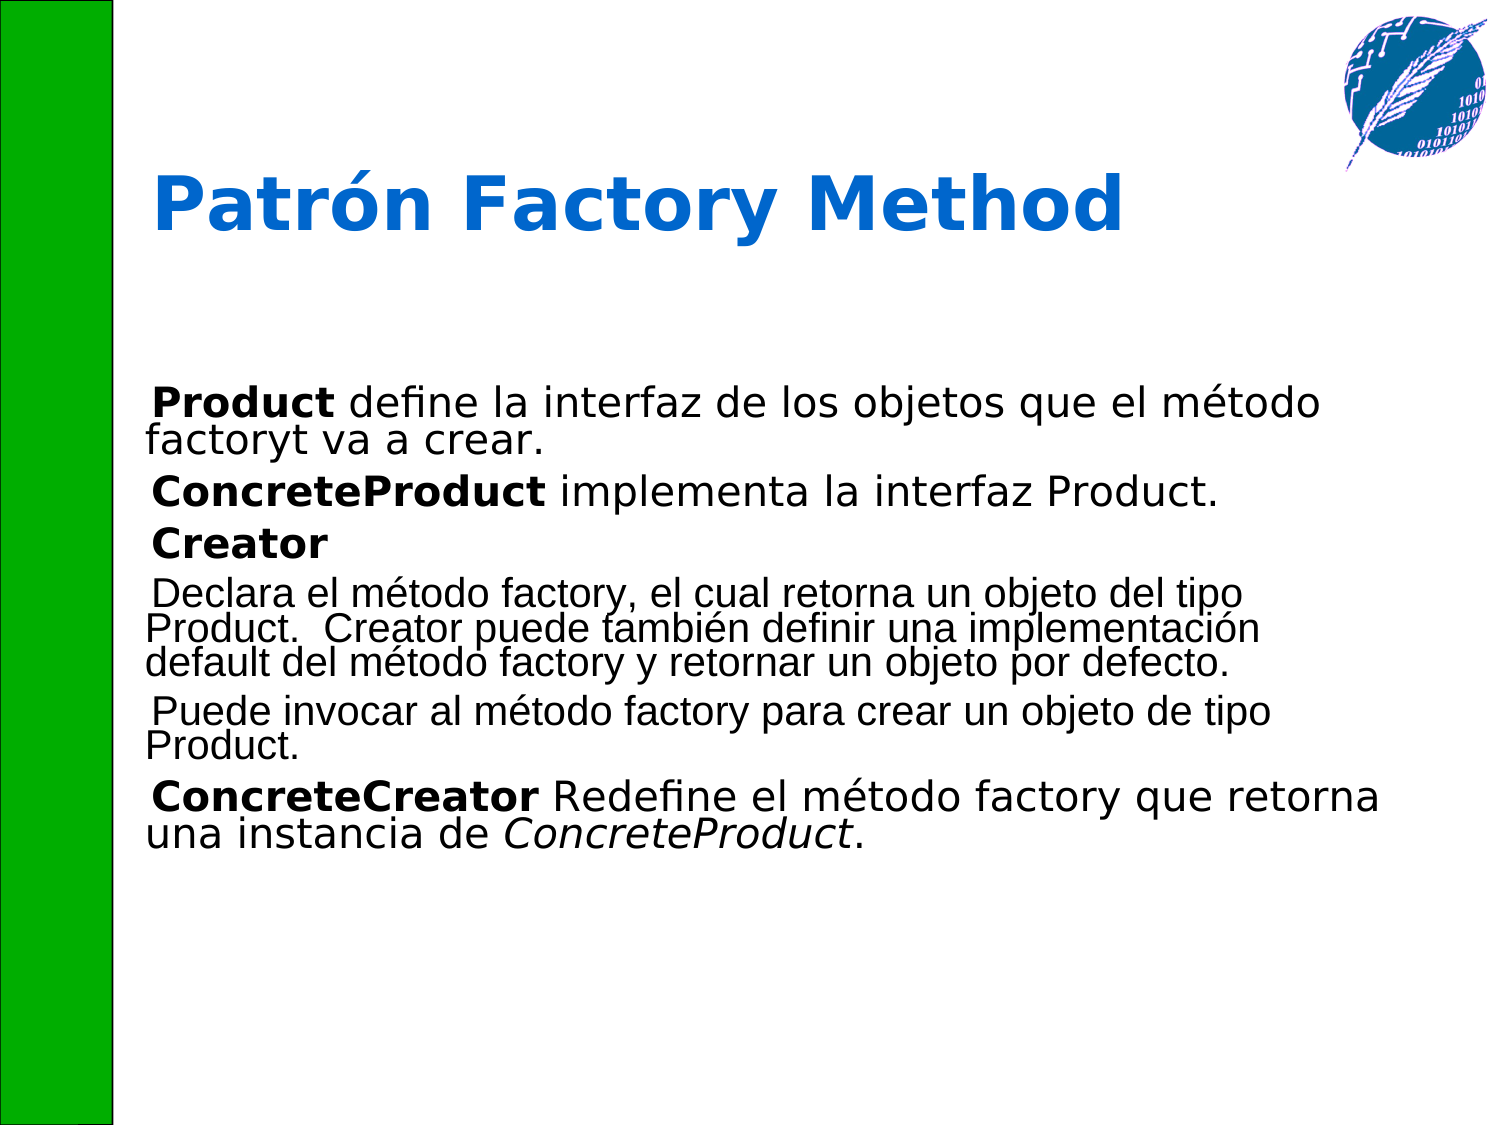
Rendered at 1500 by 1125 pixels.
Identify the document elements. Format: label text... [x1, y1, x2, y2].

list Product define la interfaz de los objetos que el método factoryt va a crear. ConcreteProduct implementa la interfaz Product. Creator Declara el método factory, el cual retorna un objeto del tipo Product. Creator puede también definir una implementación default del método factory y retornar un objeto por defecto. Puede invocar al método factory para crear un objeto de tipo Product. ConcreteCreator Redefine el método factory que retorna una instancia de ConcreteProduct. [137, 387, 1397, 1042]
title Patrón Factory Method [136, 118, 1411, 307]
picture [1341, 15, 1488, 172]
picture [1417, 140, 1425, 149]
